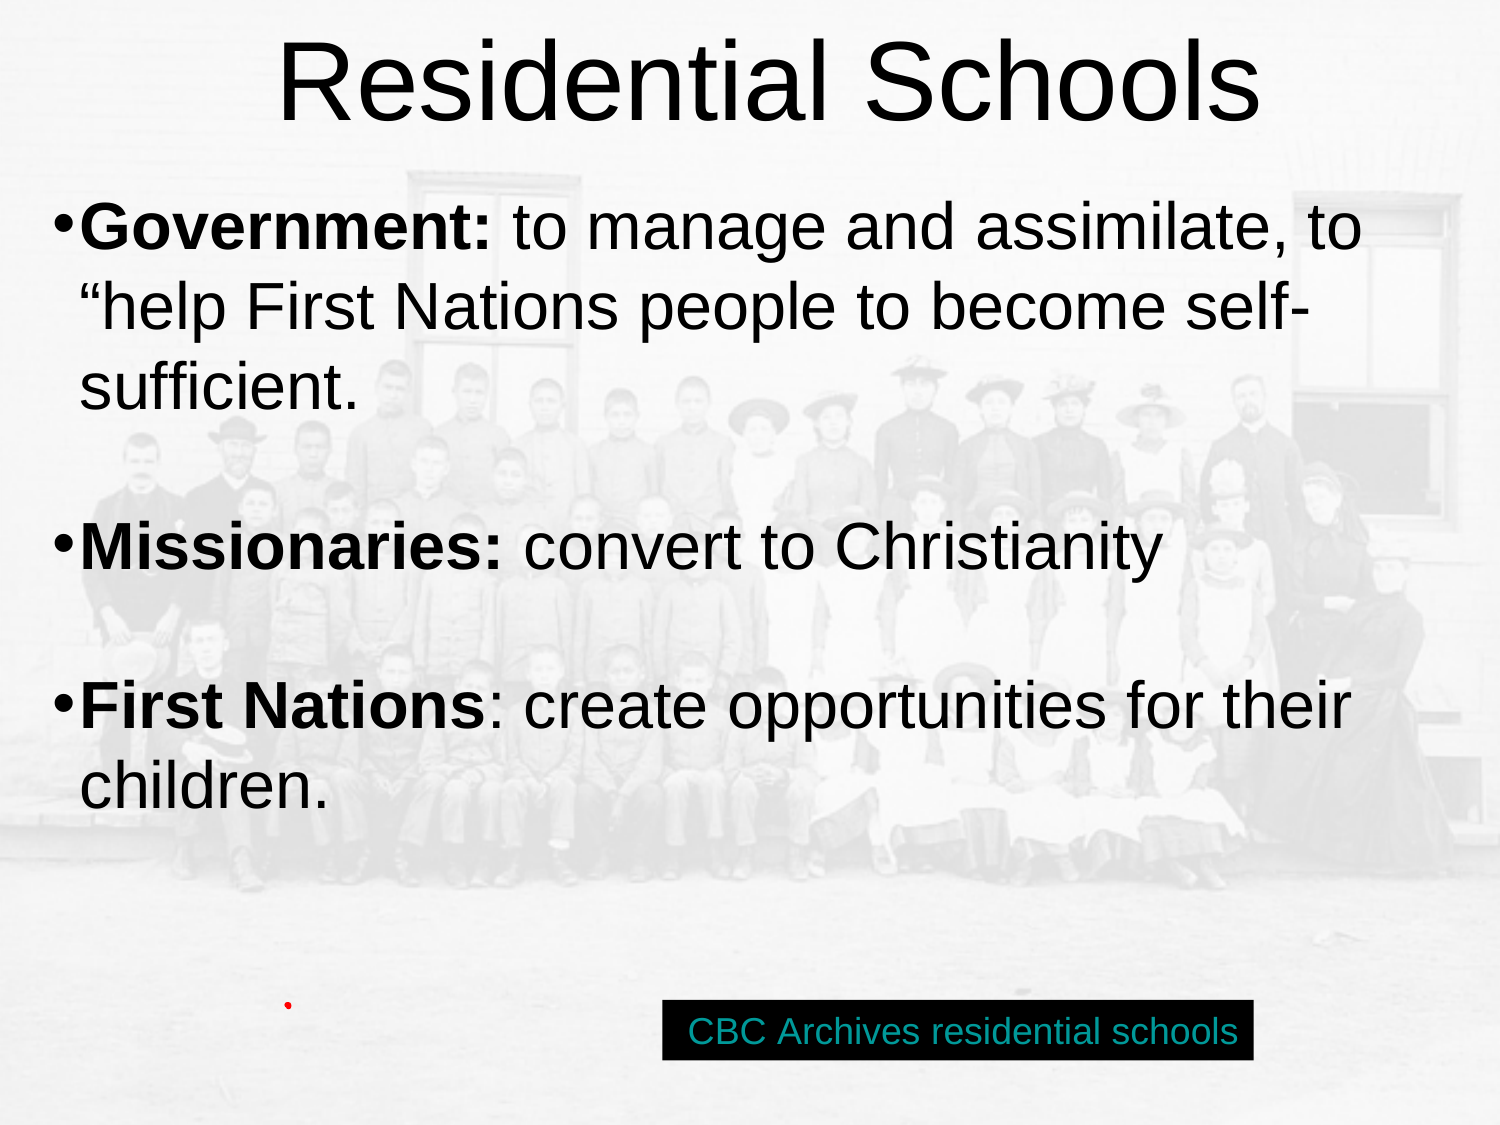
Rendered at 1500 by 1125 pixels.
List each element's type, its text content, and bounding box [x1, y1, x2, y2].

text_box Residential Schools [112, 0, 1426, 151]
picture [0, 0, 1500, 1125]
text_box Government: to manage and assimilate, to “help First Nations people to become self-sufficient. Missionaries: convert to Christianity First Nations: create opportunities for their children. [37, 174, 1463, 831]
text_box CBC Archives residential schools [662, 999, 1254, 1061]
